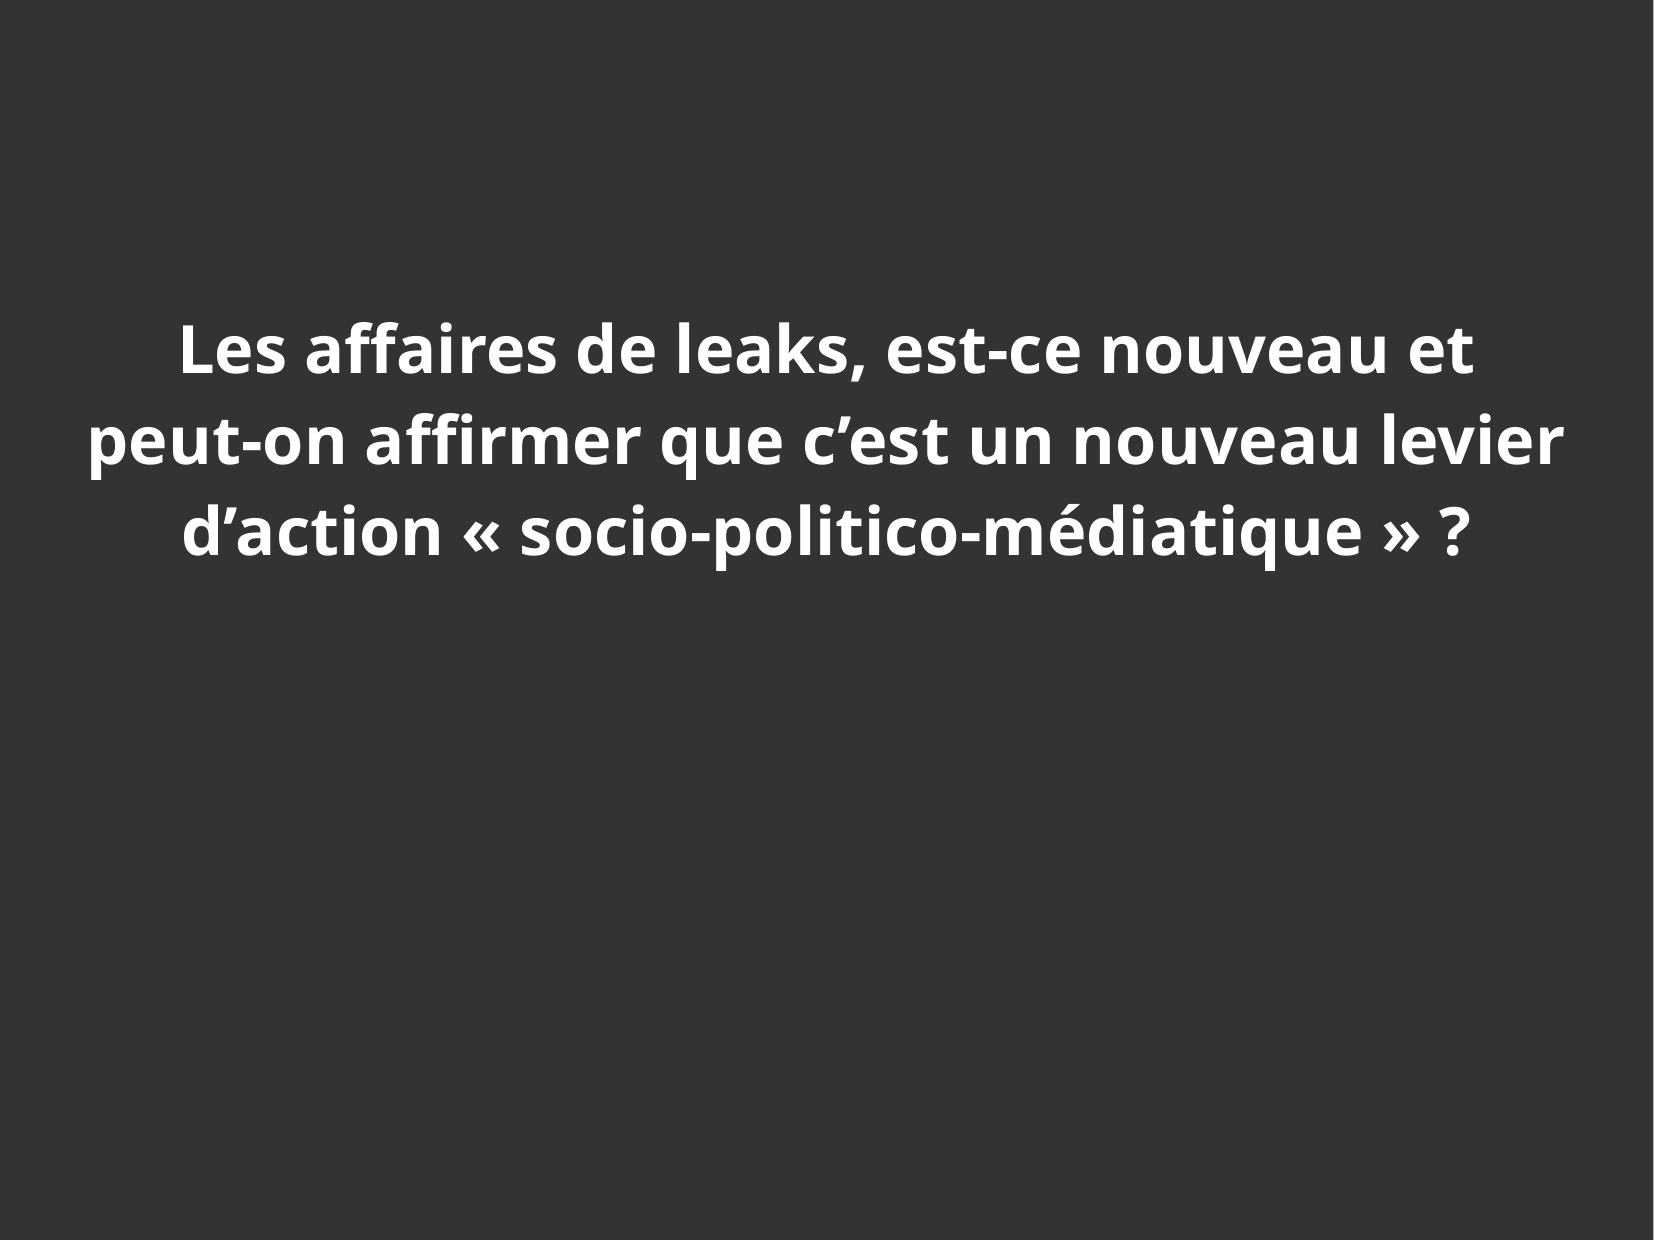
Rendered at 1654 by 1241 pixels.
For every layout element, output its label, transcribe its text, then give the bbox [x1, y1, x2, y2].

subtitle Les affaires de leaks, est-ce nouveau et peut-on affirmer que c’est un nouveau levier d’action « socio-politico-médiatique » ? [82, 49, 1571, 1010]
